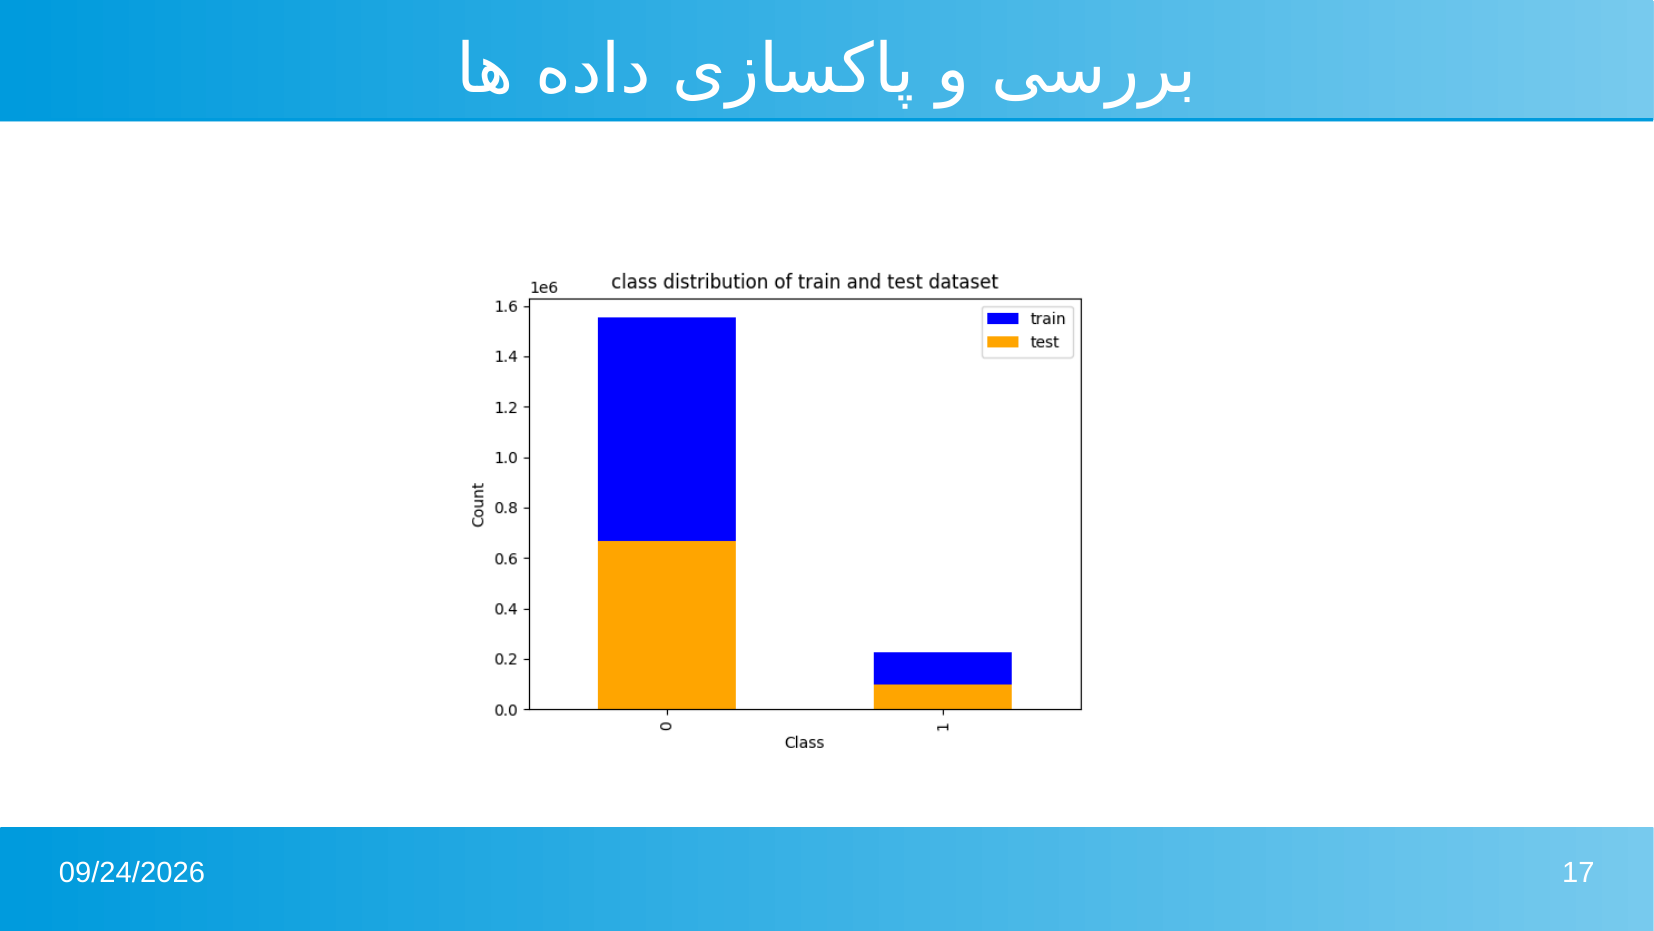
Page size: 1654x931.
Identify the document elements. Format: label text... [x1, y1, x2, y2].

title بررسی و پاکسازی داده ها [59, 29, 1595, 108]
picture [440, 234, 1152, 768]
